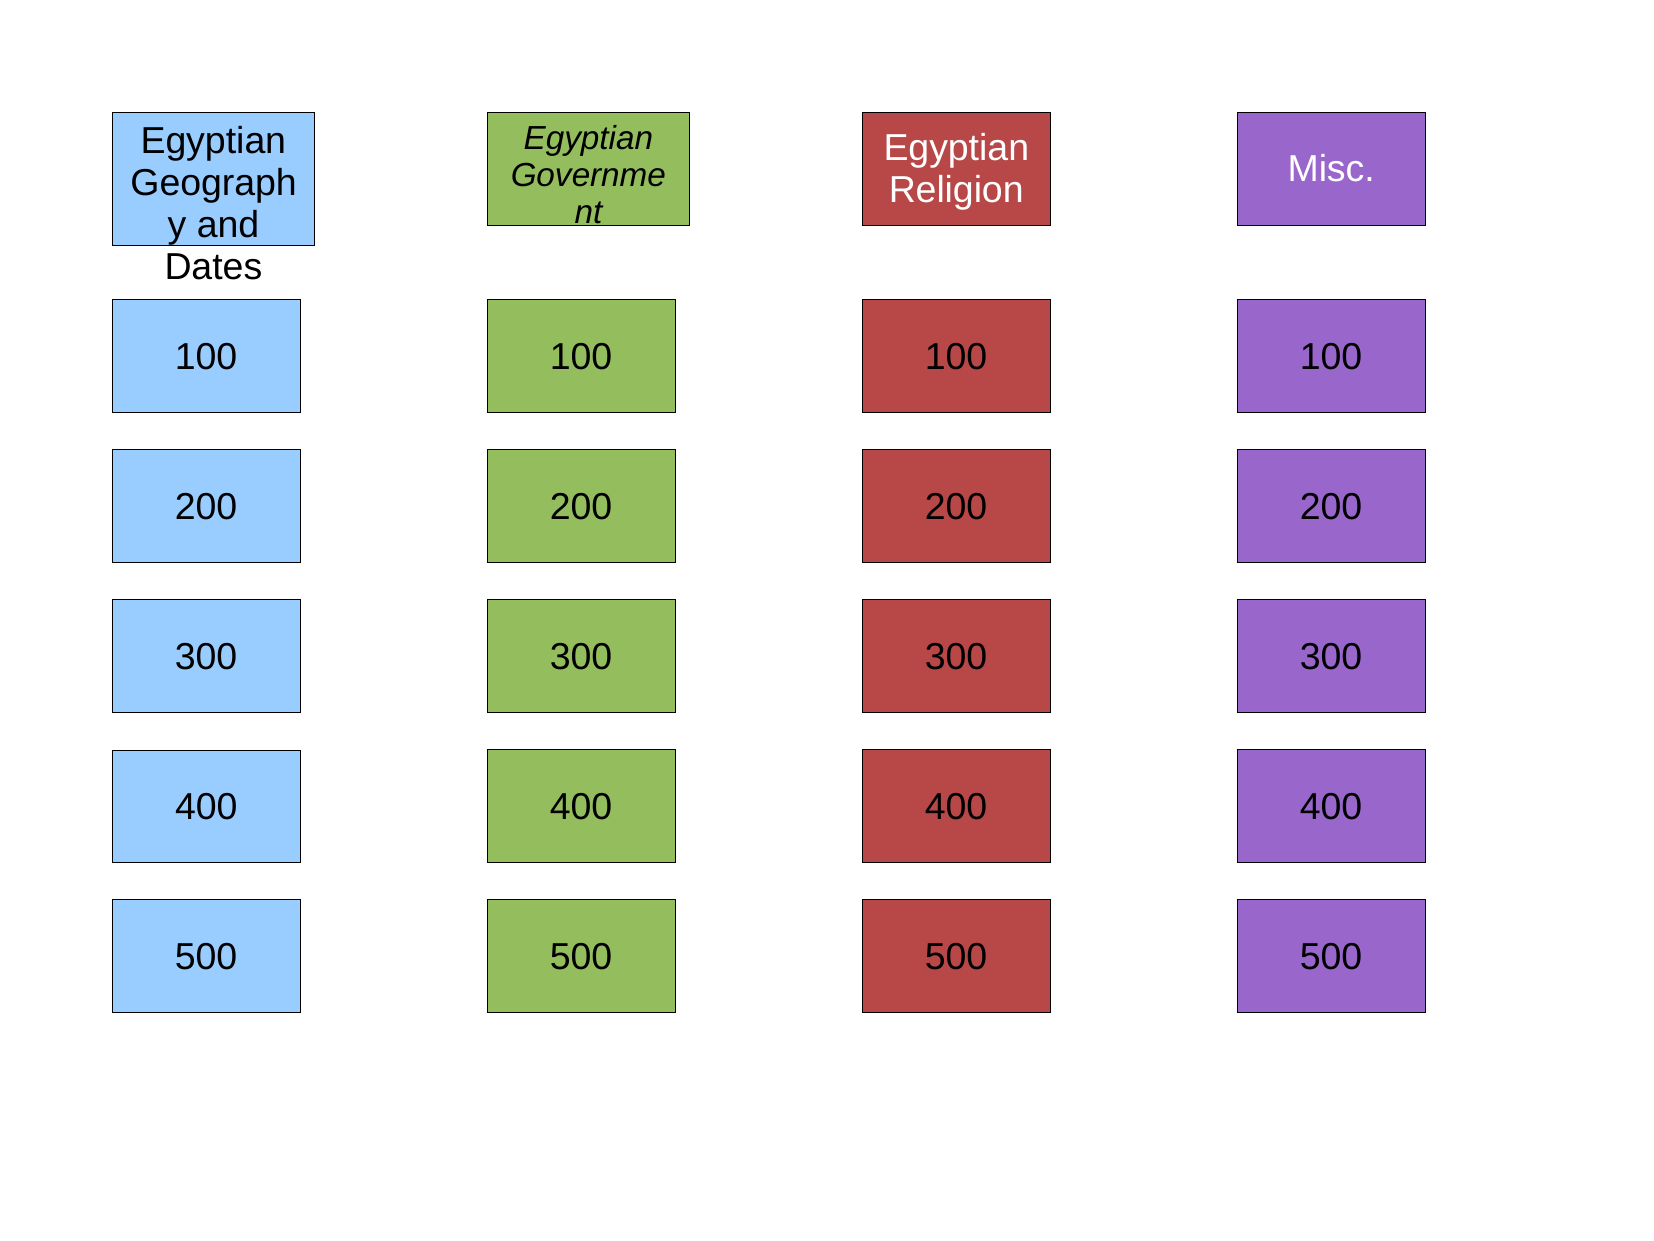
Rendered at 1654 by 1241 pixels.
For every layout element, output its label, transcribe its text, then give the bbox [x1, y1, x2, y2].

text_box 400 [862, 749, 1051, 863]
text_box 100 [487, 299, 676, 413]
text_box 200 [112, 449, 301, 563]
text_box 200 [1237, 449, 1426, 563]
text_box 500 [1237, 899, 1426, 1013]
text_box 400 [1237, 749, 1426, 863]
text_box 300 [112, 599, 301, 713]
text_box 500 [112, 899, 301, 1013]
text_box 500 [862, 899, 1051, 1013]
text_box 100 [112, 299, 301, 413]
text_box Egyptian Geography and Dates [112, 112, 315, 246]
text_box Misc. [1237, 112, 1426, 226]
text_box 400 [487, 749, 676, 863]
text_box Egyptian Government [487, 112, 690, 226]
text_box 200 [487, 449, 676, 563]
text_box 300 [487, 599, 676, 713]
text_box 300 [862, 599, 1051, 713]
text_box 200 [862, 449, 1051, 563]
text_box 300 [1237, 599, 1426, 713]
text_box 500 [487, 899, 676, 1013]
text_box 400 [112, 750, 301, 863]
text_box 100 [1237, 299, 1426, 413]
text_box 100 [862, 299, 1051, 413]
text_box Egyptian Religion [862, 112, 1051, 226]
